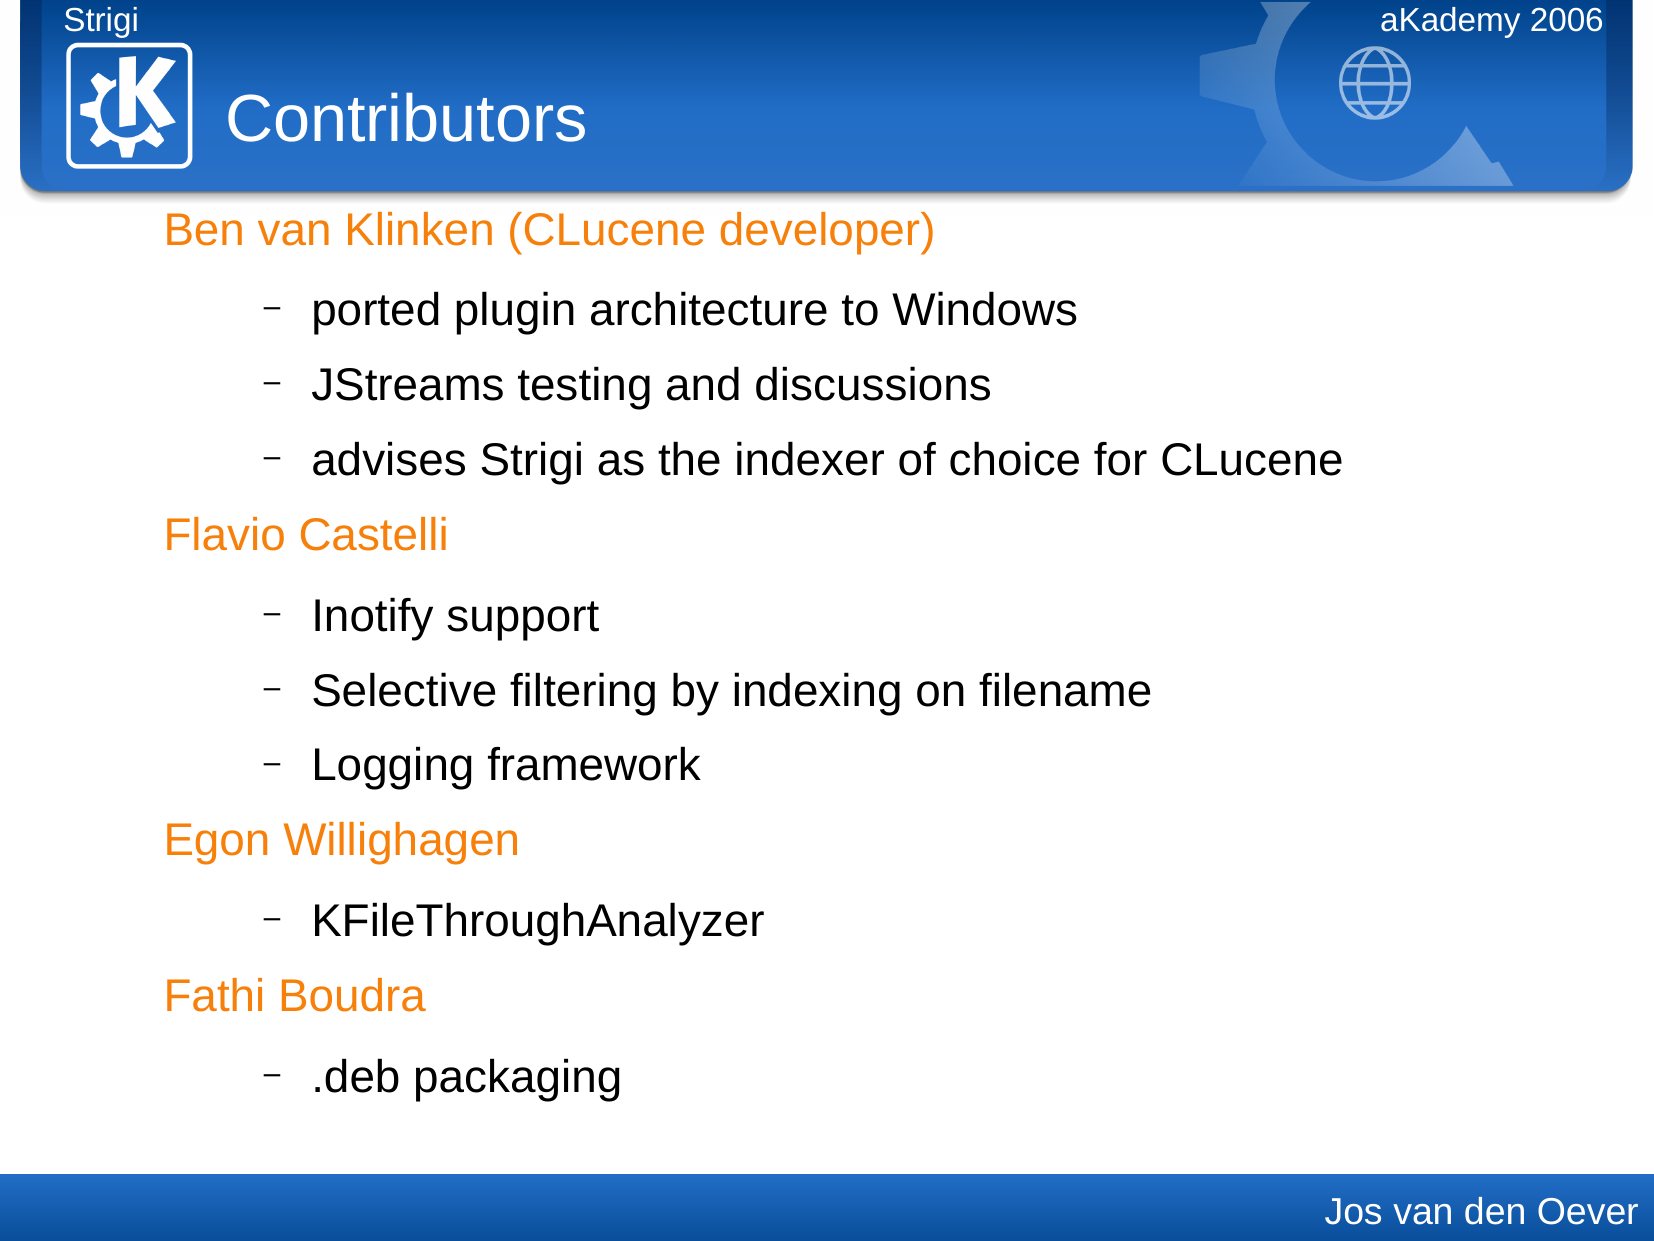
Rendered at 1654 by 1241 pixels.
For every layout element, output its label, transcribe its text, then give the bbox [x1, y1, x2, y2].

list Ben van Klinken (CLucene developer) ported plugin architecture to Windows JStreams testing and discussions advises Strigi as the indexer of choice for CLucene Flavio Castelli Inotify support Selective filtering by indexing on filename Logging framework Egon Willighagen KFileThroughAnalyzer Fathi Boudra .deb packaging [75, 203, 1564, 1241]
picture [0, 0, 1652, 216]
title Contributors [225, 49, 1571, 188]
